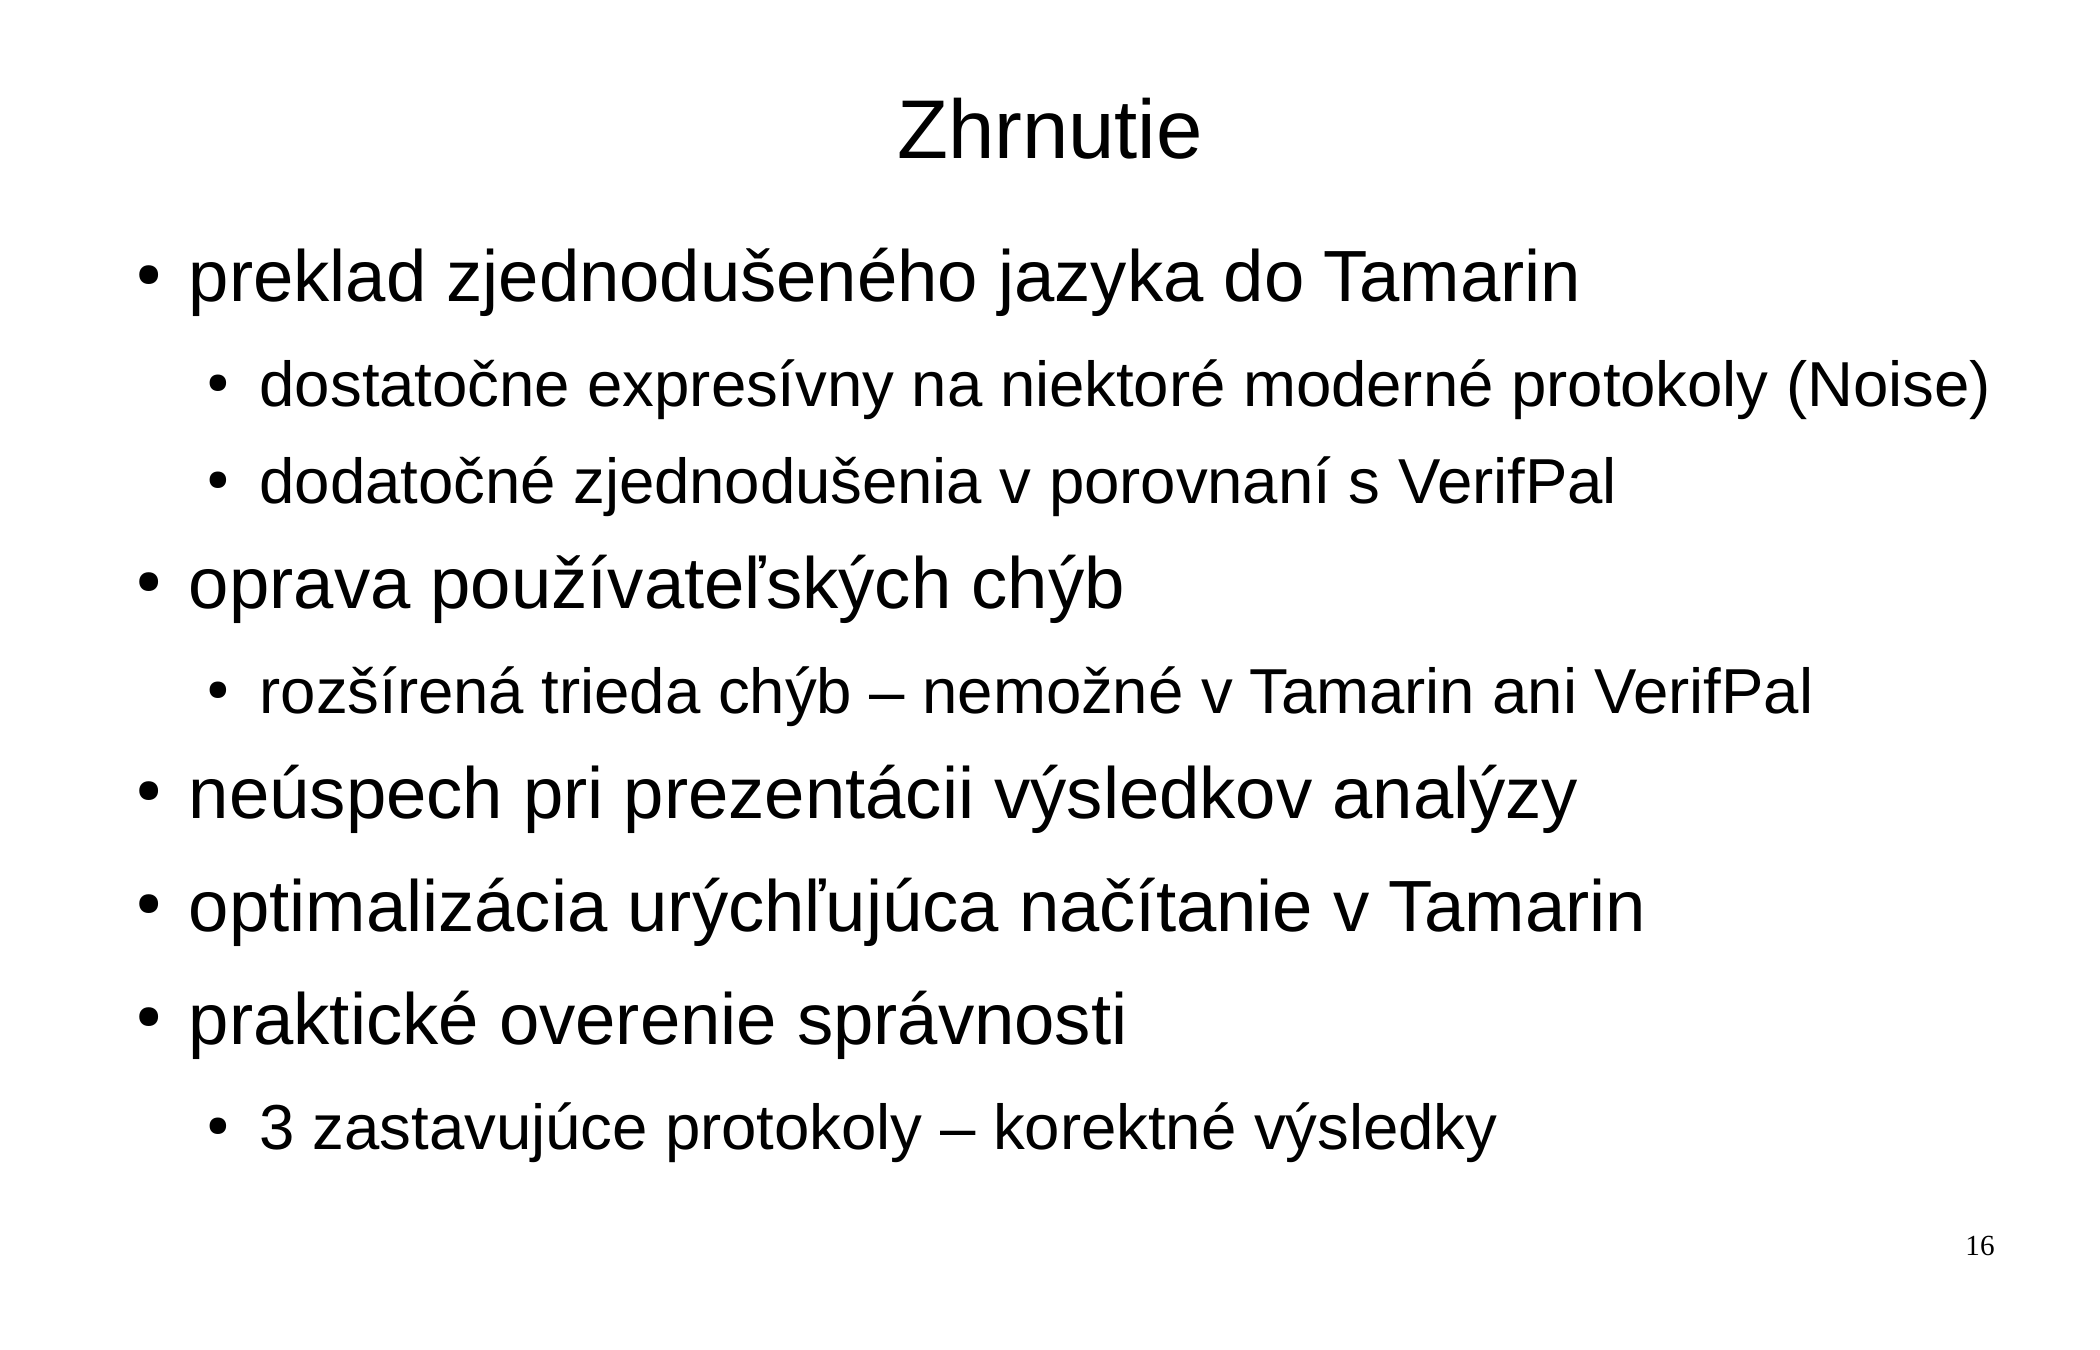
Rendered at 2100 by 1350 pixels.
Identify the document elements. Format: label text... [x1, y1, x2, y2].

list preklad zjednodušeného jazyka do Tamarin dostatočne expresívny na niektoré moderné protokoly (Noise) dodatočné zjednodušenia v porovnaní s VerifPal oprava používateľských chýb rozšírená trieda chýb – nemožné v Tamarin ani VerifPal neúspech pri prezentácii výsledkov analýzy optimalizácia urýchľujúca načítanie v Tamarin praktické overenie správnosti 3 zastavujúce protokoly – korektné výsledky [118, 236, 2009, 1163]
title Zhrnutie [105, 53, 1996, 207]
